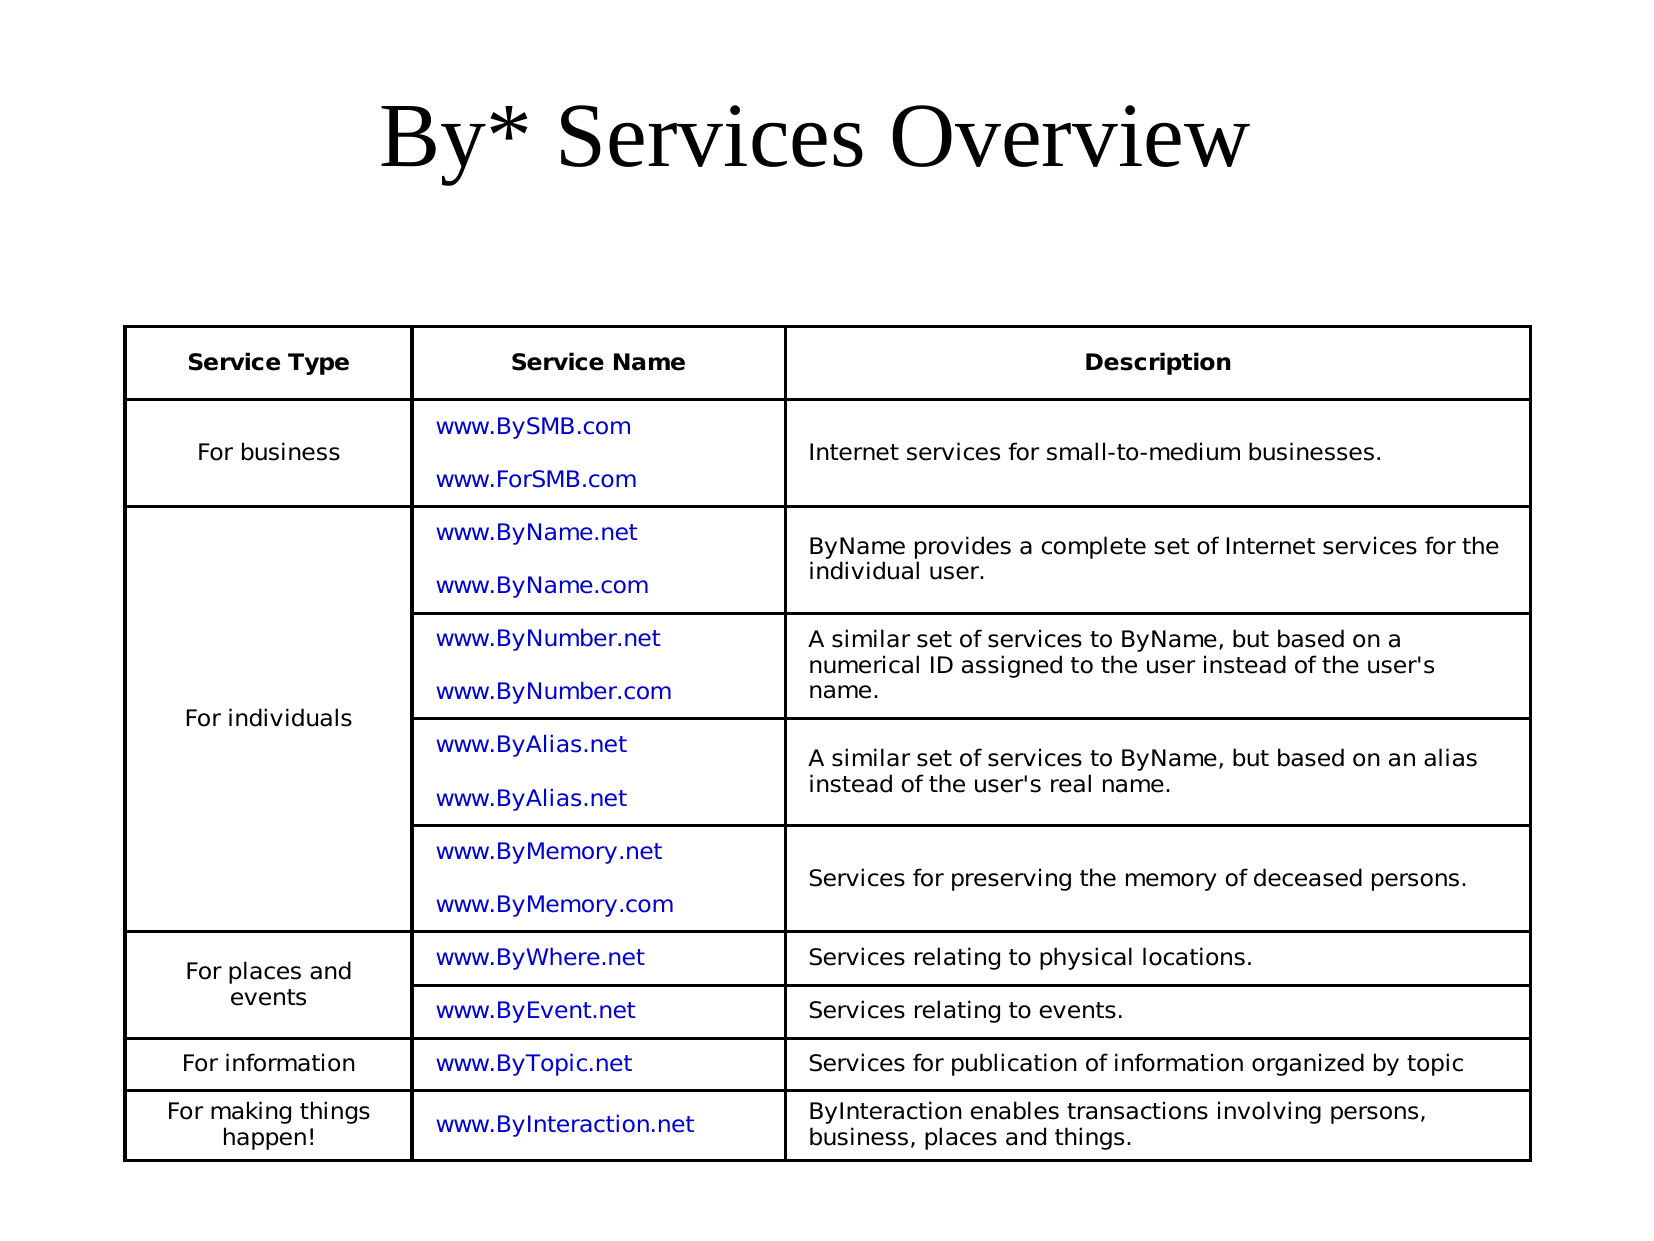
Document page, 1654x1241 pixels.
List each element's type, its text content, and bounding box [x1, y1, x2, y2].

chart [123, 324, 1534, 1163]
title By* Services Overview [109, 52, 1522, 219]
